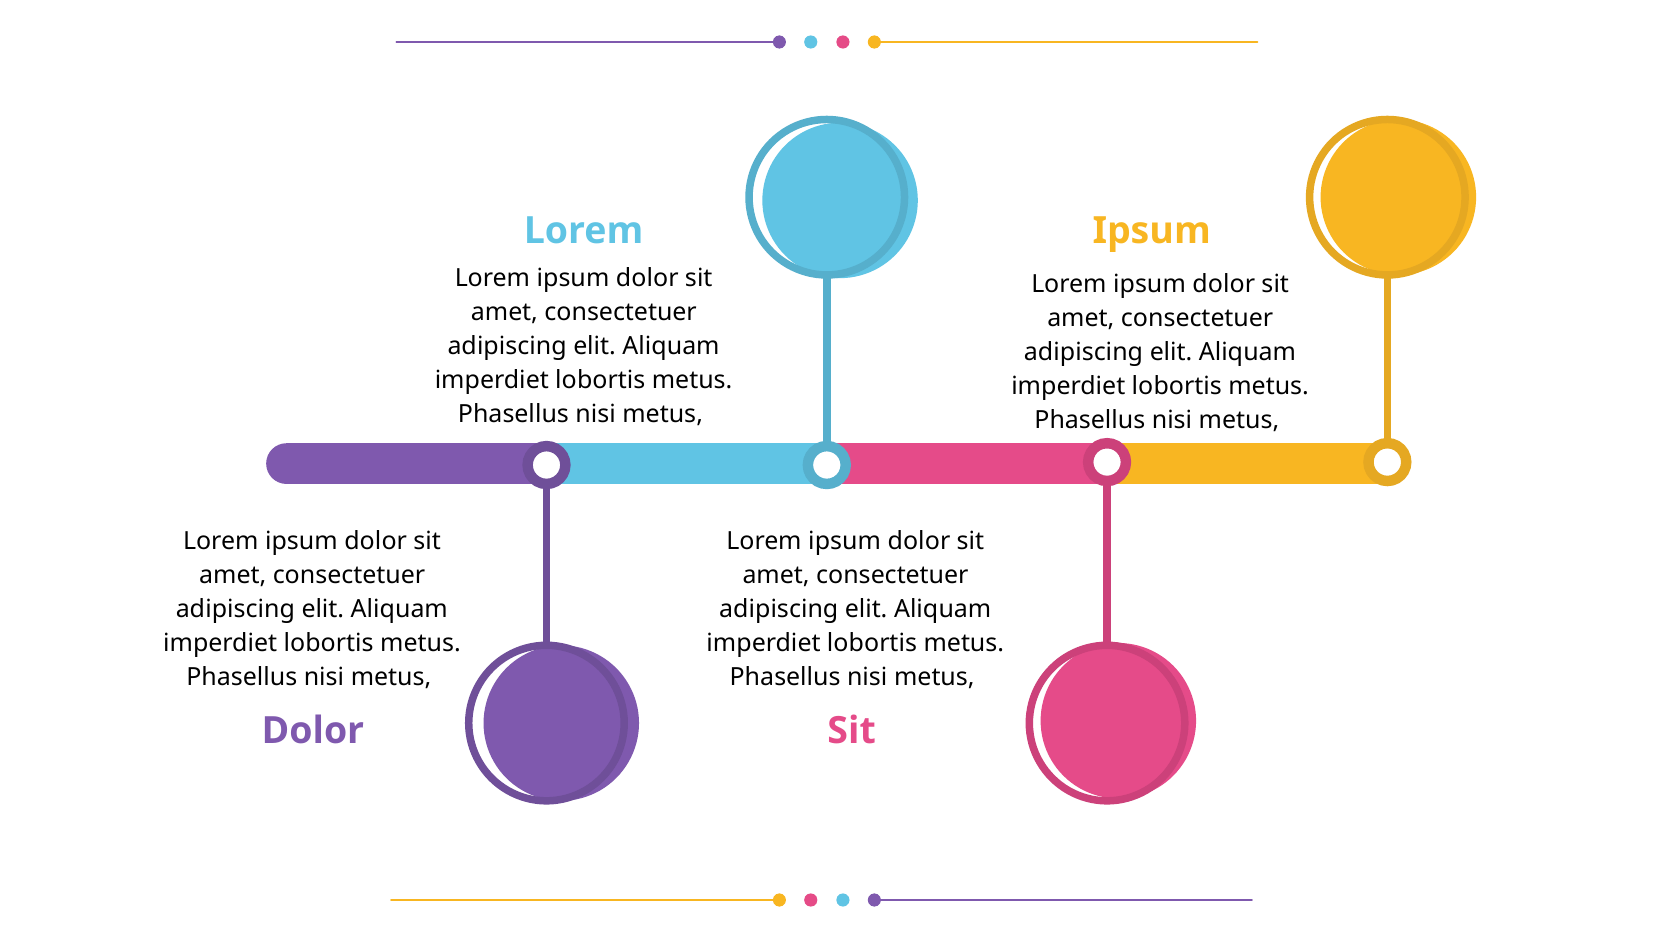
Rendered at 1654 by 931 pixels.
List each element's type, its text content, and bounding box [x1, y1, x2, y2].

text_box [266, 443, 534, 484]
title Lorem [447, 175, 720, 283]
title Lorem ipsum dolor sit amet, consectetuer adipiscing elit. Aliquam imperdiet lobortis metus. Phasellus nisi metus, [1000, 231, 1321, 436]
text_box [1120, 443, 1375, 484]
text_box Sit [715, 685, 988, 772]
text_box [814, 452, 840, 478]
title Lorem ipsum dolor sit amet, consectetuer adipiscing elit. Aliquam imperdiet lobortis metus. Phasellus nisi metus, [423, 225, 745, 430]
text_box [579, 647, 640, 799]
text_box Dolor [177, 685, 449, 772]
text_box [1094, 449, 1120, 475]
text_box [838, 130, 918, 279]
title Lorem ipsum dolor sit amet, consectetuer adipiscing elit. Aliquam imperdiet lobortis metus. Phasellus nisi metus, [151, 488, 473, 693]
text_box [1127, 643, 1197, 789]
text_box [839, 443, 1094, 484]
text_box [1424, 124, 1477, 271]
title Ipsum [1015, 175, 1288, 283]
text_box [1040, 650, 1181, 797]
text_box [483, 650, 620, 797]
text_box [559, 443, 814, 484]
text_box [534, 452, 559, 478]
title Lorem ipsum dolor sit amet, consectetuer adipiscing elit. Aliquam imperdiet lobortis metus. Phasellus nisi metus, [695, 488, 1016, 693]
text_box [1320, 124, 1461, 271]
text_box [1374, 449, 1400, 475]
text_box [762, 124, 900, 271]
